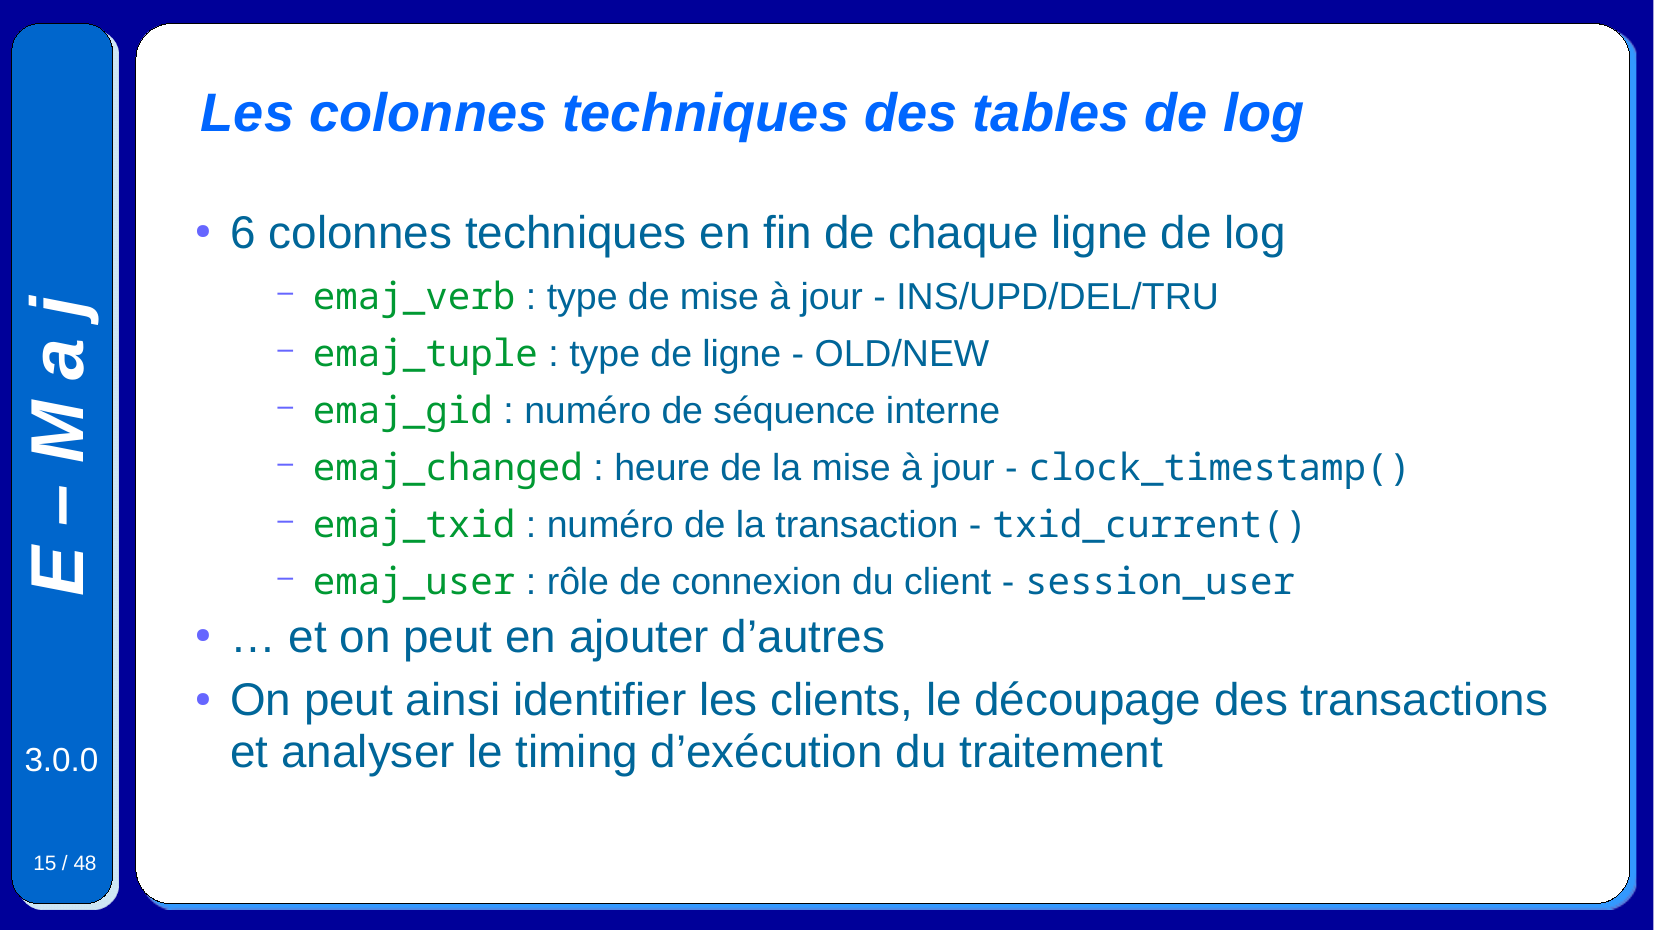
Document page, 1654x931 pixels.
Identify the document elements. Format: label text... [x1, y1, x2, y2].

list 6 colonnes techniques en fin de chaque ligne de log emaj_verb : type de mise à jour - INS/UPD/DEL/TRU emaj_tuple : type de ligne - OLD/NEW emaj_gid : numéro de séquence interne emaj_changed : heure de la mise à jour - clock_timestamp() emaj_txid : numéro de la transaction - txid_current() emaj_user : rôle de connexion du client - session_user … et on peut en ajouter d’autres On peut ainsi identifier les clients, le découpage des transactions et analyser le timing d’exécution du traitement [177, 206, 1587, 846]
title Les colonnes techniques des tables de log [200, 34, 1575, 191]
